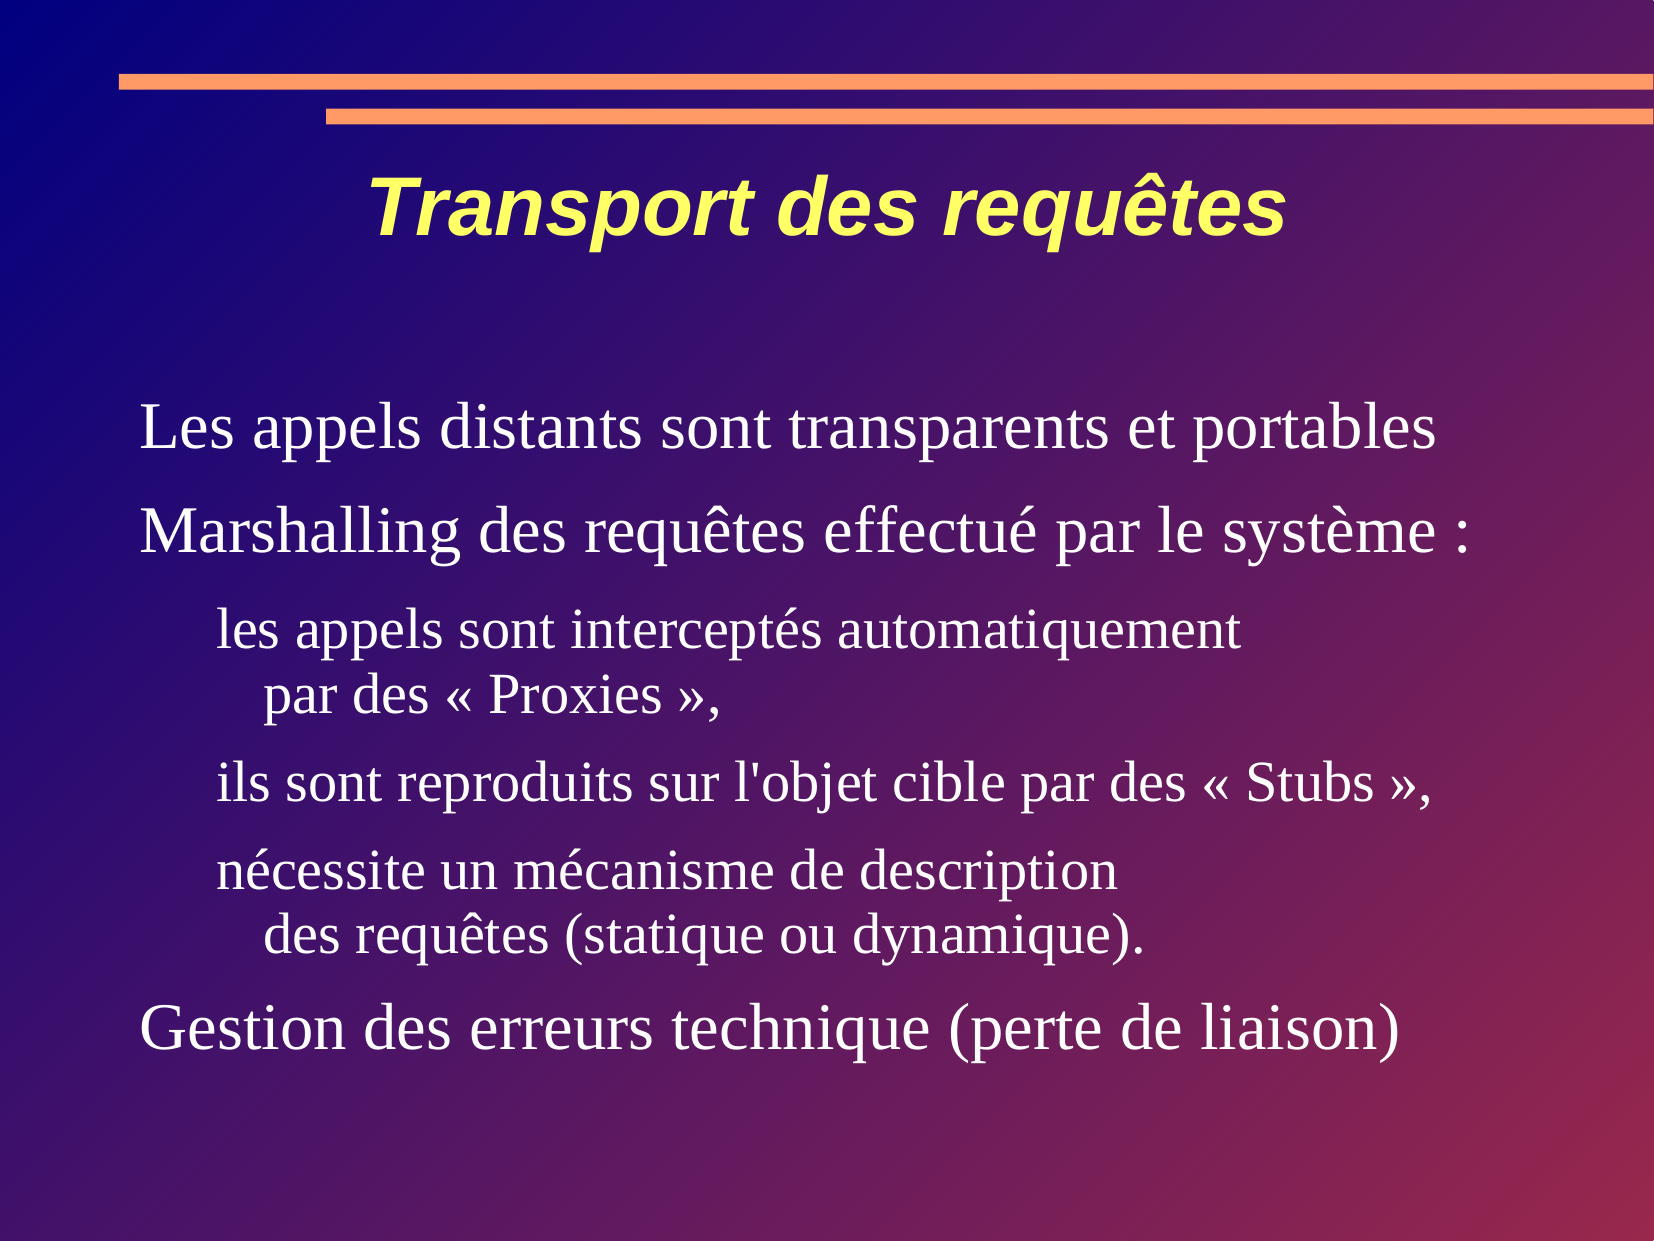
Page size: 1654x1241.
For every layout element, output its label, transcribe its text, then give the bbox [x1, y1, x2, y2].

list Les appels distants sont transparents et portables Marshalling des requêtes effectué par le système : les appels sont interceptés automatiquement par des « Proxies », ils sont reproduits sur l'objet cible par des « Stubs », nécessite un mécanisme de description des requêtes (statique ou dynamique). Gestion des erreurs technique (perte de liaison) [121, 389, 1534, 1073]
title Transport des requêtes [121, 102, 1534, 311]
